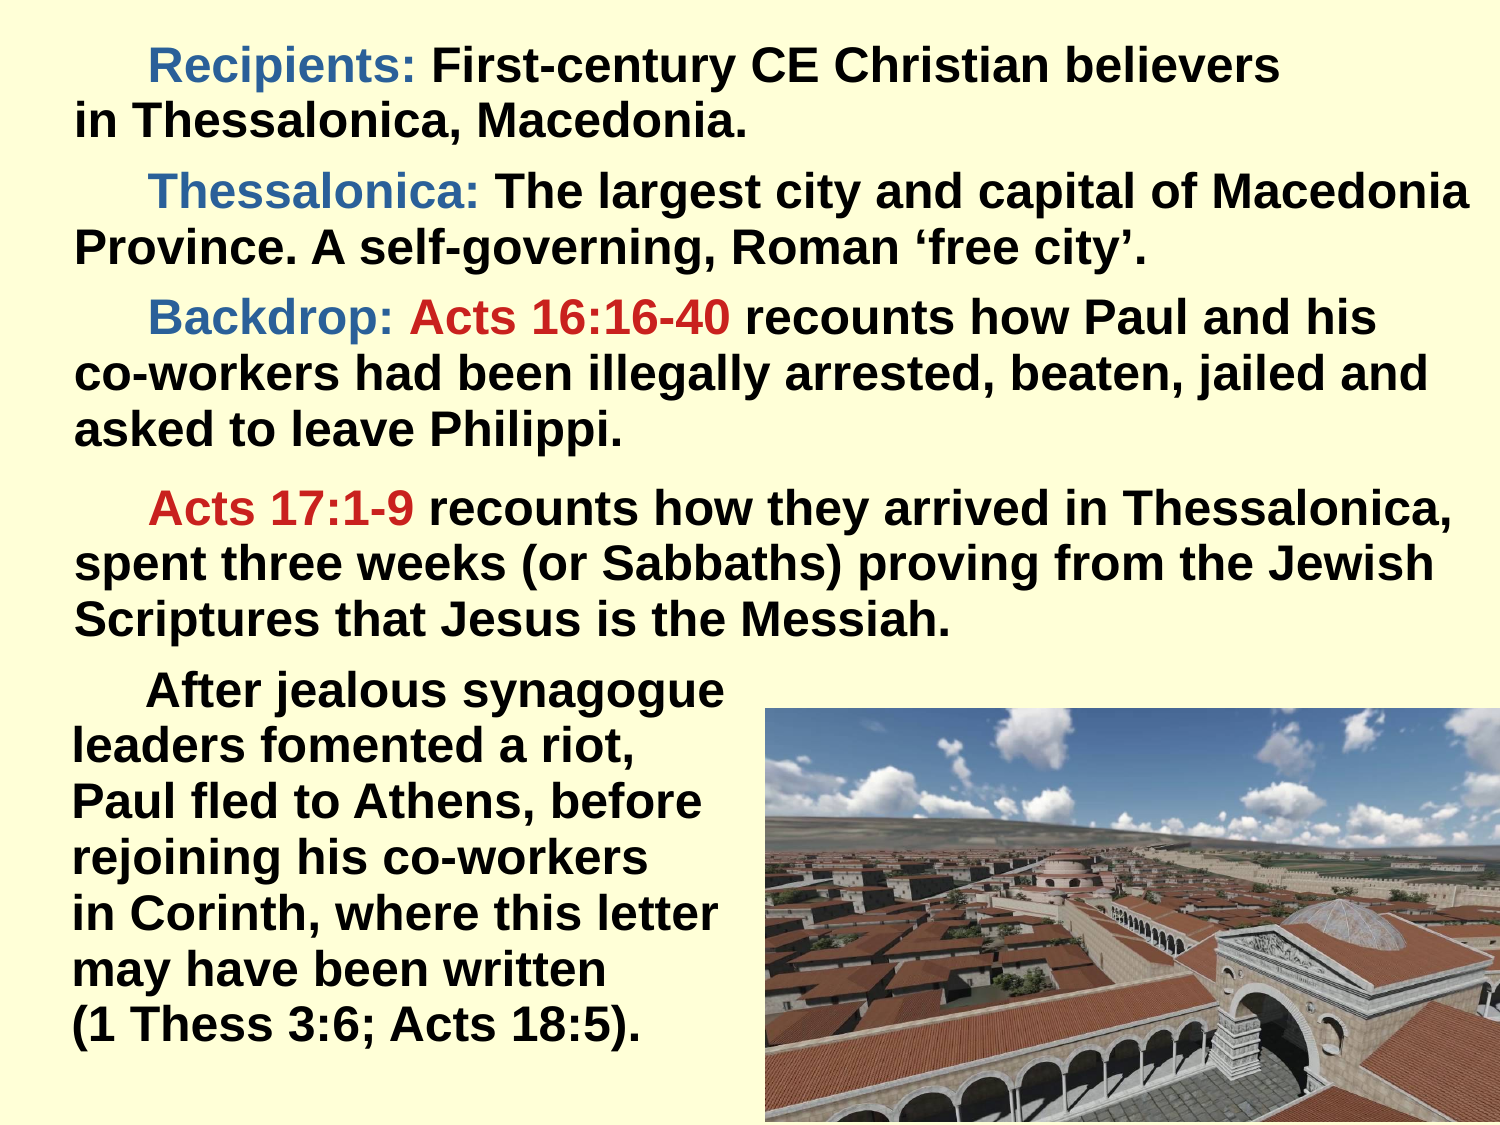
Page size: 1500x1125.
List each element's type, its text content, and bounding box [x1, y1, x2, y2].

text_box Thessalonica: The largest city and capital of Macedonia Province. A self-governing, Roman ‘free city’. [59, 155, 1500, 283]
text_box Acts 17:1-9 recounts how they arrived in Thessalonica, spent three weeks (or Sabbaths) proving from the Jewish Scriptures that Jesus is the Messiah. [59, 472, 1477, 655]
text_box After jealous synagogue leaders fomented a riot, Paul fled to Athens, before rejoining his co-workers in Corinth, where this letter may have been written (1 Thess 3:6; Acts 18:5). [56, 654, 766, 1060]
picture [765, 708, 1500, 1123]
text_box Backdrop: Acts 16:16-40 recounts how Paul and his co-workers had been illegally arrested, beaten, jailed and asked to leave Philippi. [59, 282, 1447, 465]
text_box Recipients: First-century CE Christian believers in Thessalonica, Macedonia. [59, 29, 1300, 155]
